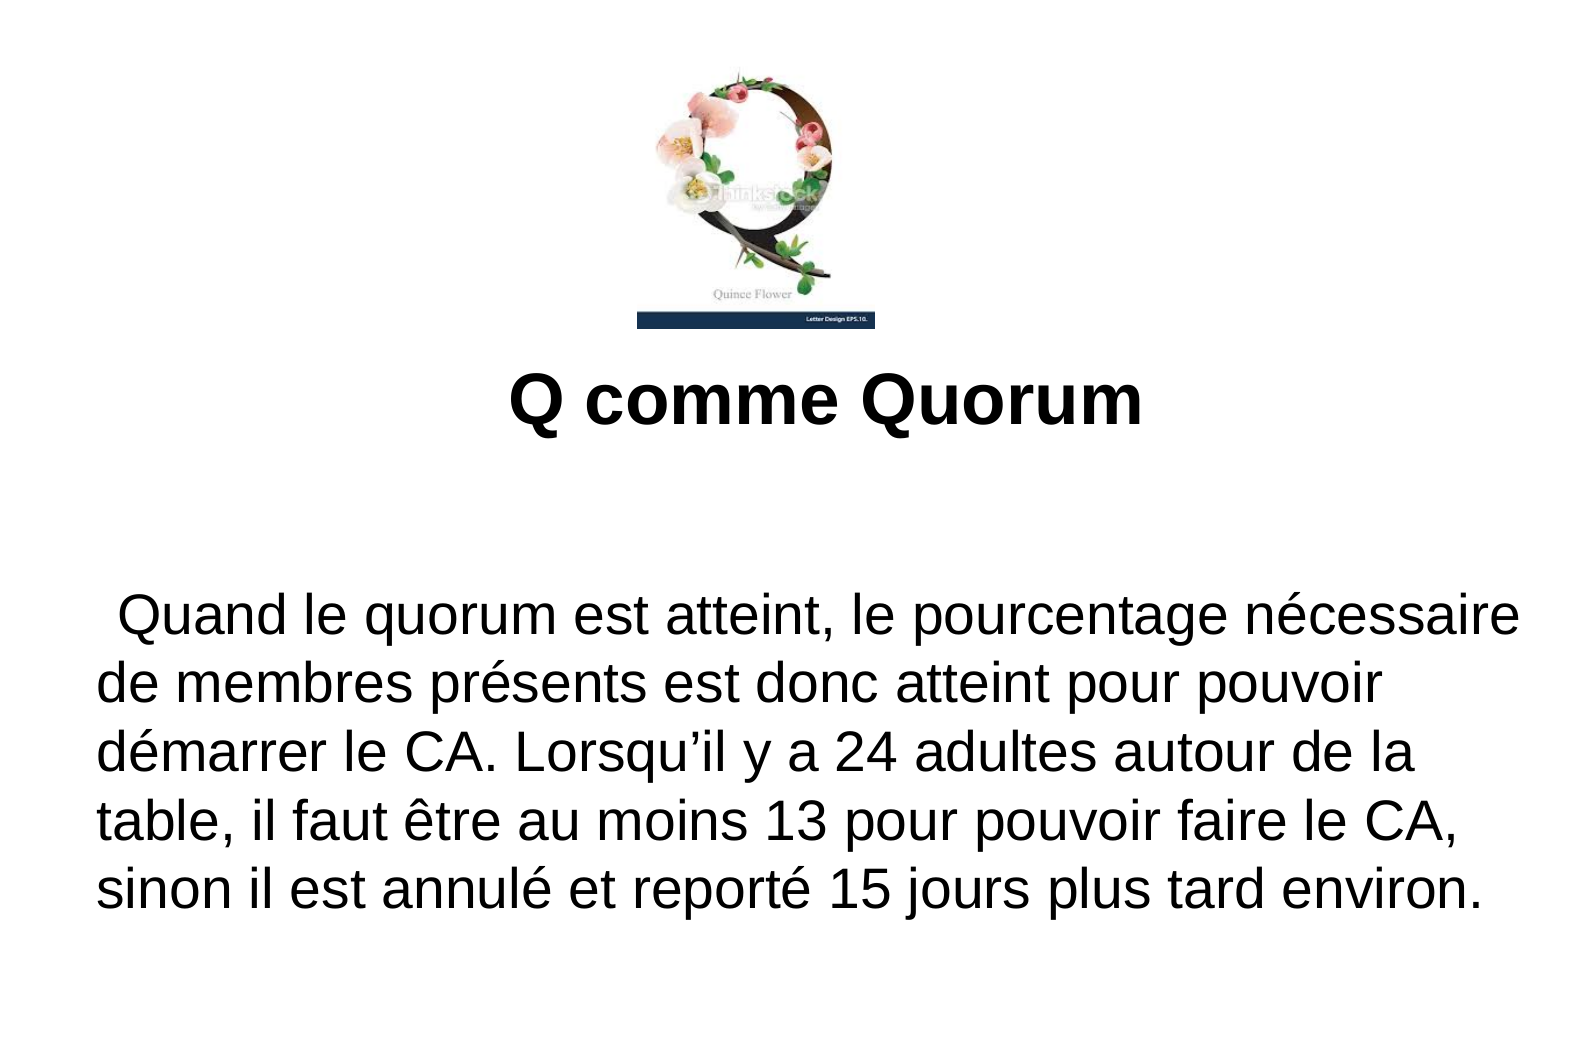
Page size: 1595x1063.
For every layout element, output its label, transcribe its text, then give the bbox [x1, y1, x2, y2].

picture [637, 58, 875, 329]
list Q comme Quorum Quand le quorum est atteint, le pourcentage nécessaire de membres présents est donc atteint pour pouvoir démarrer le CA. Lorsqu’il y a 24 adultes autour de la table, il faut être au moins 13 pour pouvoir faire le CA, sinon il est annulé et reporté 15 jours plus tard environ. [96, 189, 1532, 891]
title Q [79, 42, 1515, 220]
